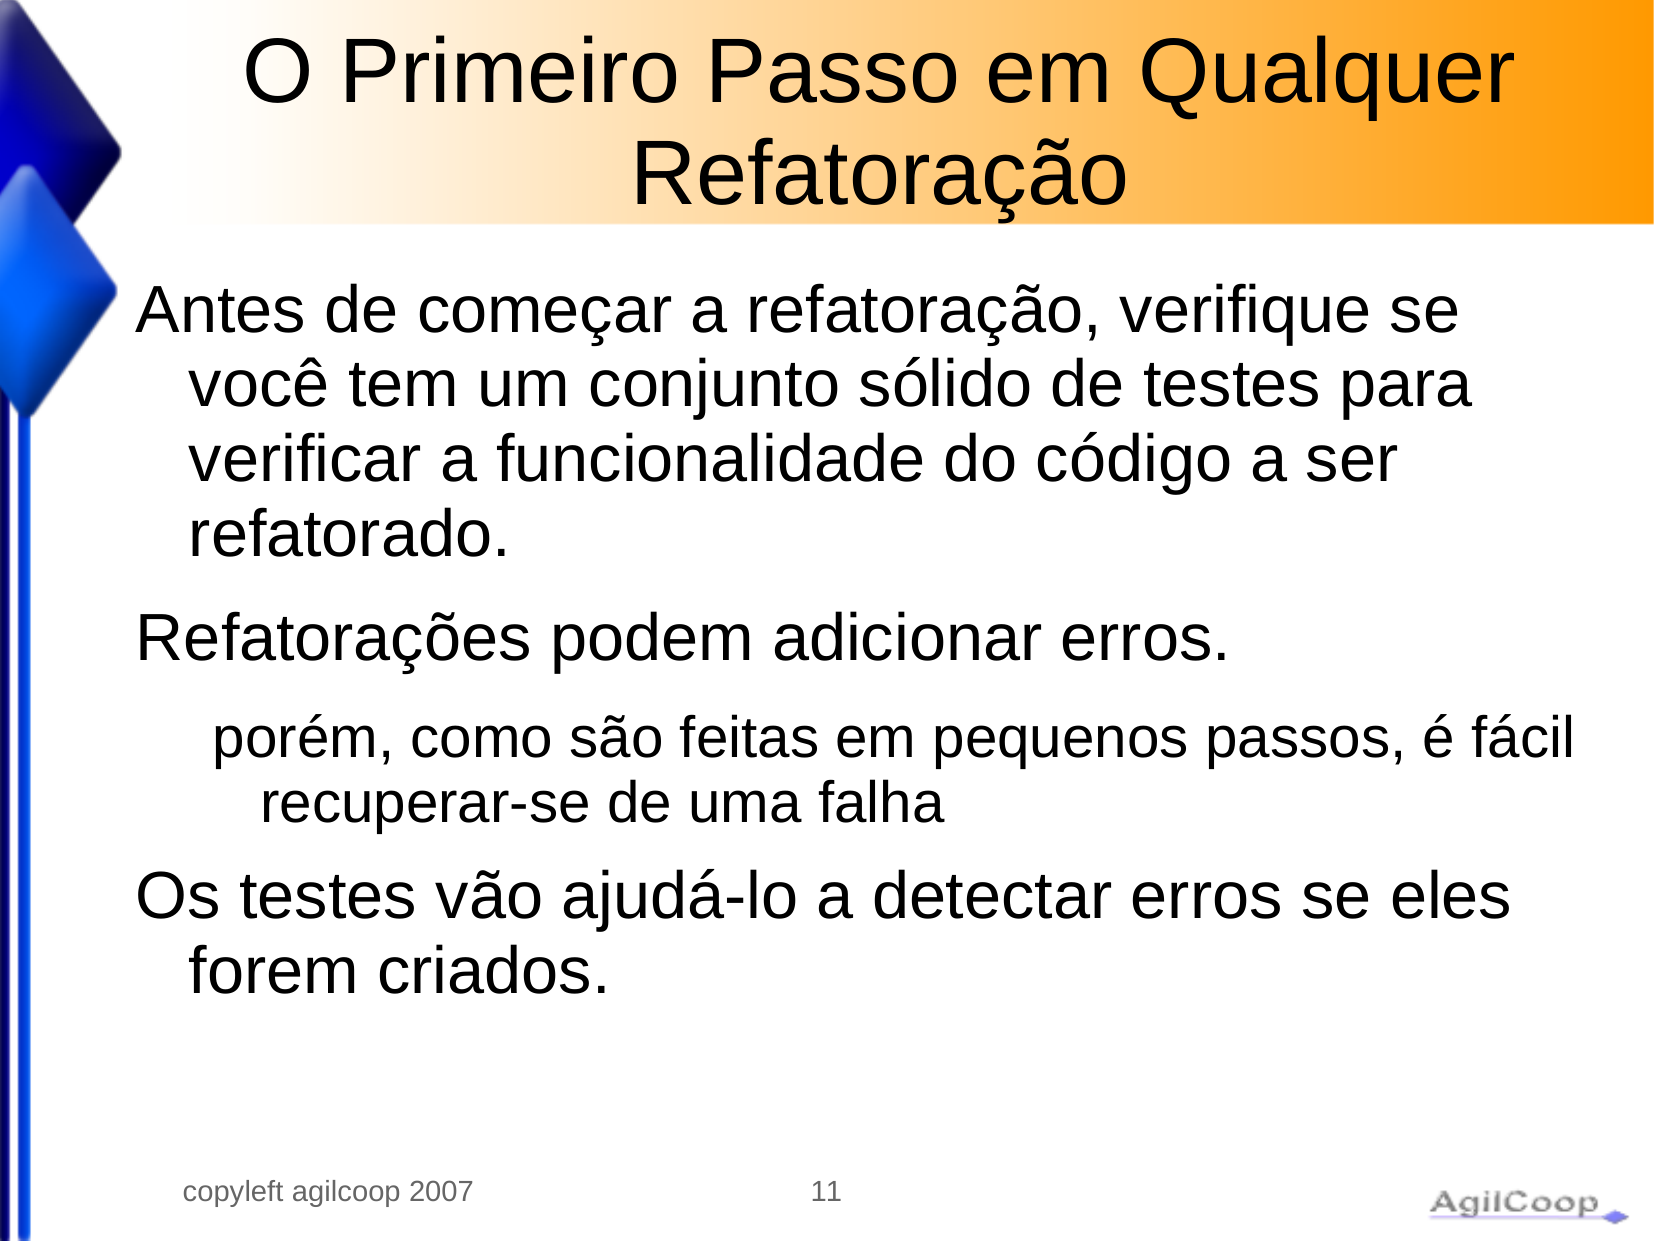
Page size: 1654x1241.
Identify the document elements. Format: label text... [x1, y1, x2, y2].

picture [0, 0, 1654, 1241]
title O Primeiro Passo em Qualquer Refatoração [135, 19, 1625, 225]
list Antes de começar a refatoração, verifique se você tem um conjunto sólido de testes para verificar a funcionalidade do código a ser refatorado. Refatorações podem adicionar erros. porém, como são feitas em pequenos passos, é fácil recuperar-se de uma falha Os testes vão ajudá-lo a detectar erros se eles forem criados. [118, 271, 1607, 1108]
